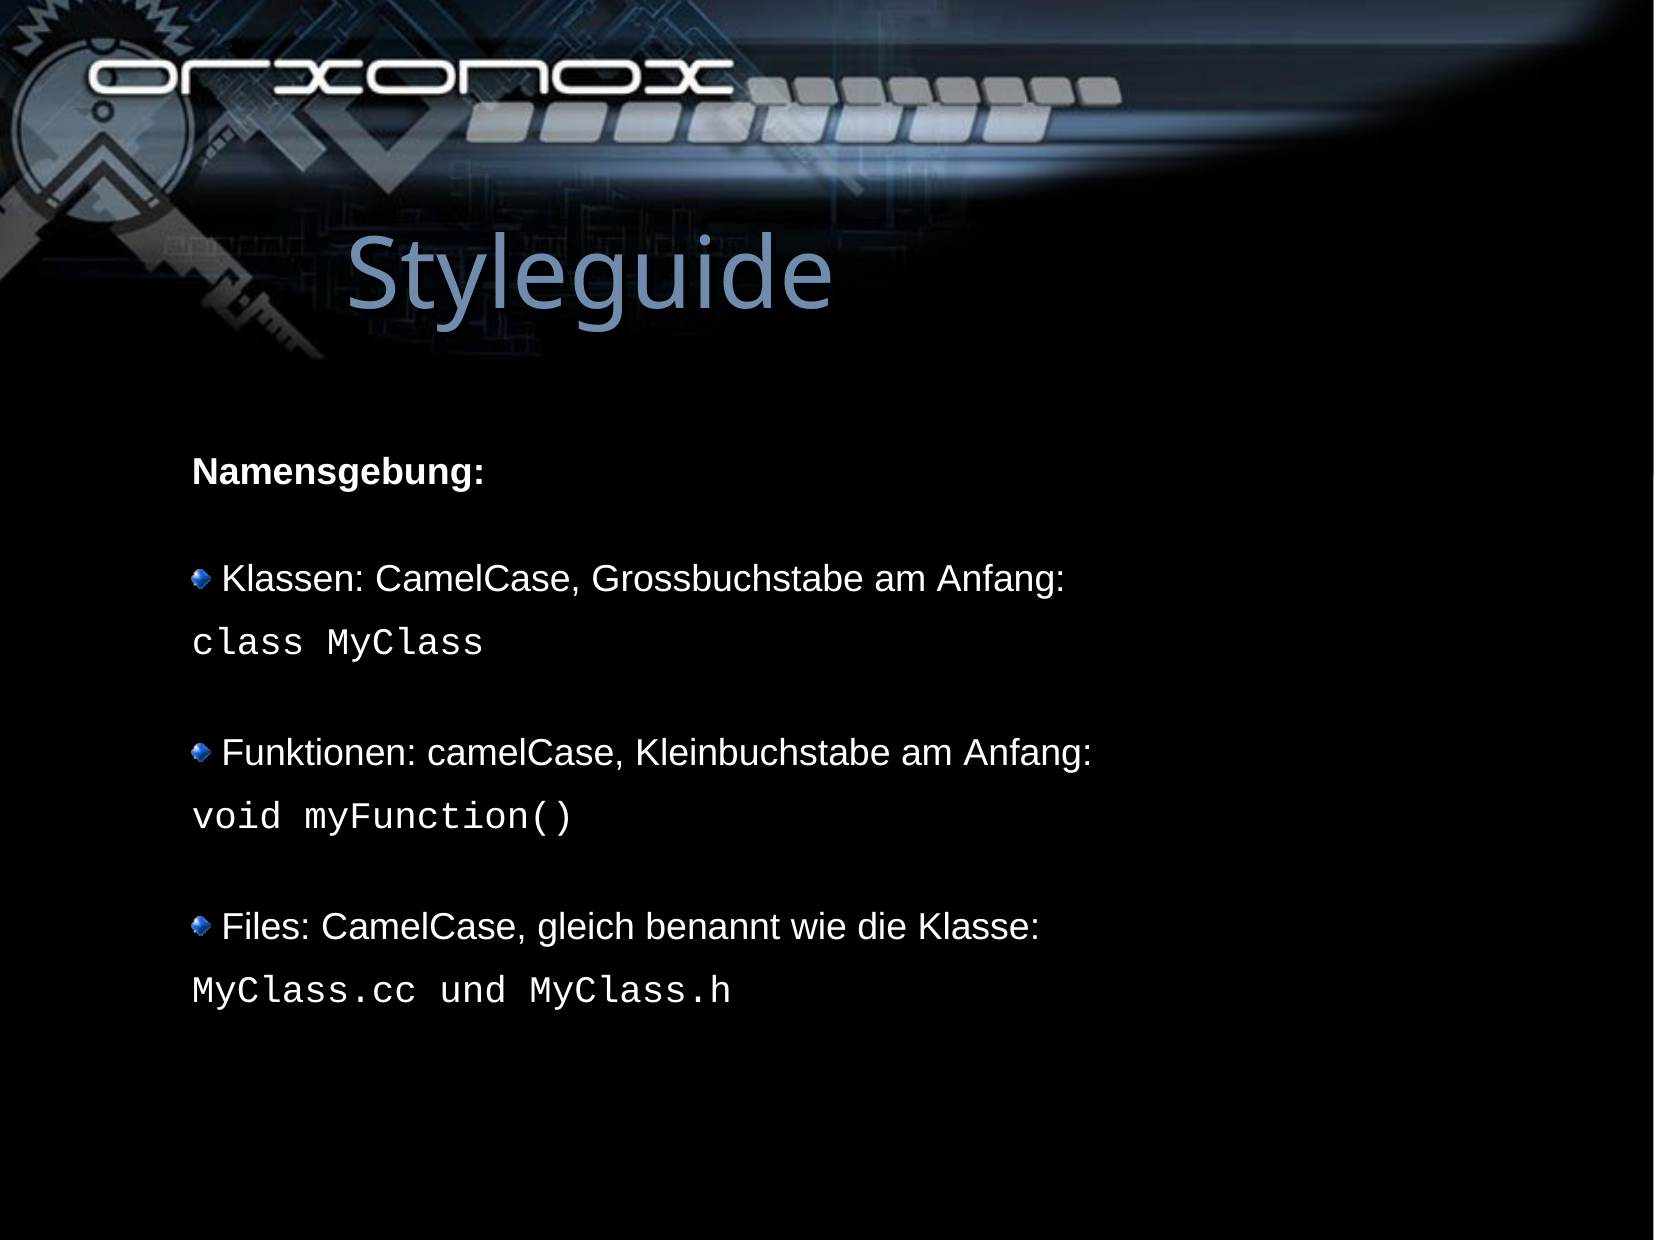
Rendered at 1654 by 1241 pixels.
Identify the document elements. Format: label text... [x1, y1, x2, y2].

picture [0, 0, 1654, 475]
text_box Namensgebung: Klassen: CamelCase, Grossbuchstabe am Anfang: class MyClass Funktionen: camelCase, Kleinbuchstabe am Anfang: void myFunction() Files: CamelCase, gleich benannt wie die Klasse: MyClass.cc und MyClass.h [177, 442, 1329, 1094]
text_box Styleguide [330, 194, 1306, 344]
